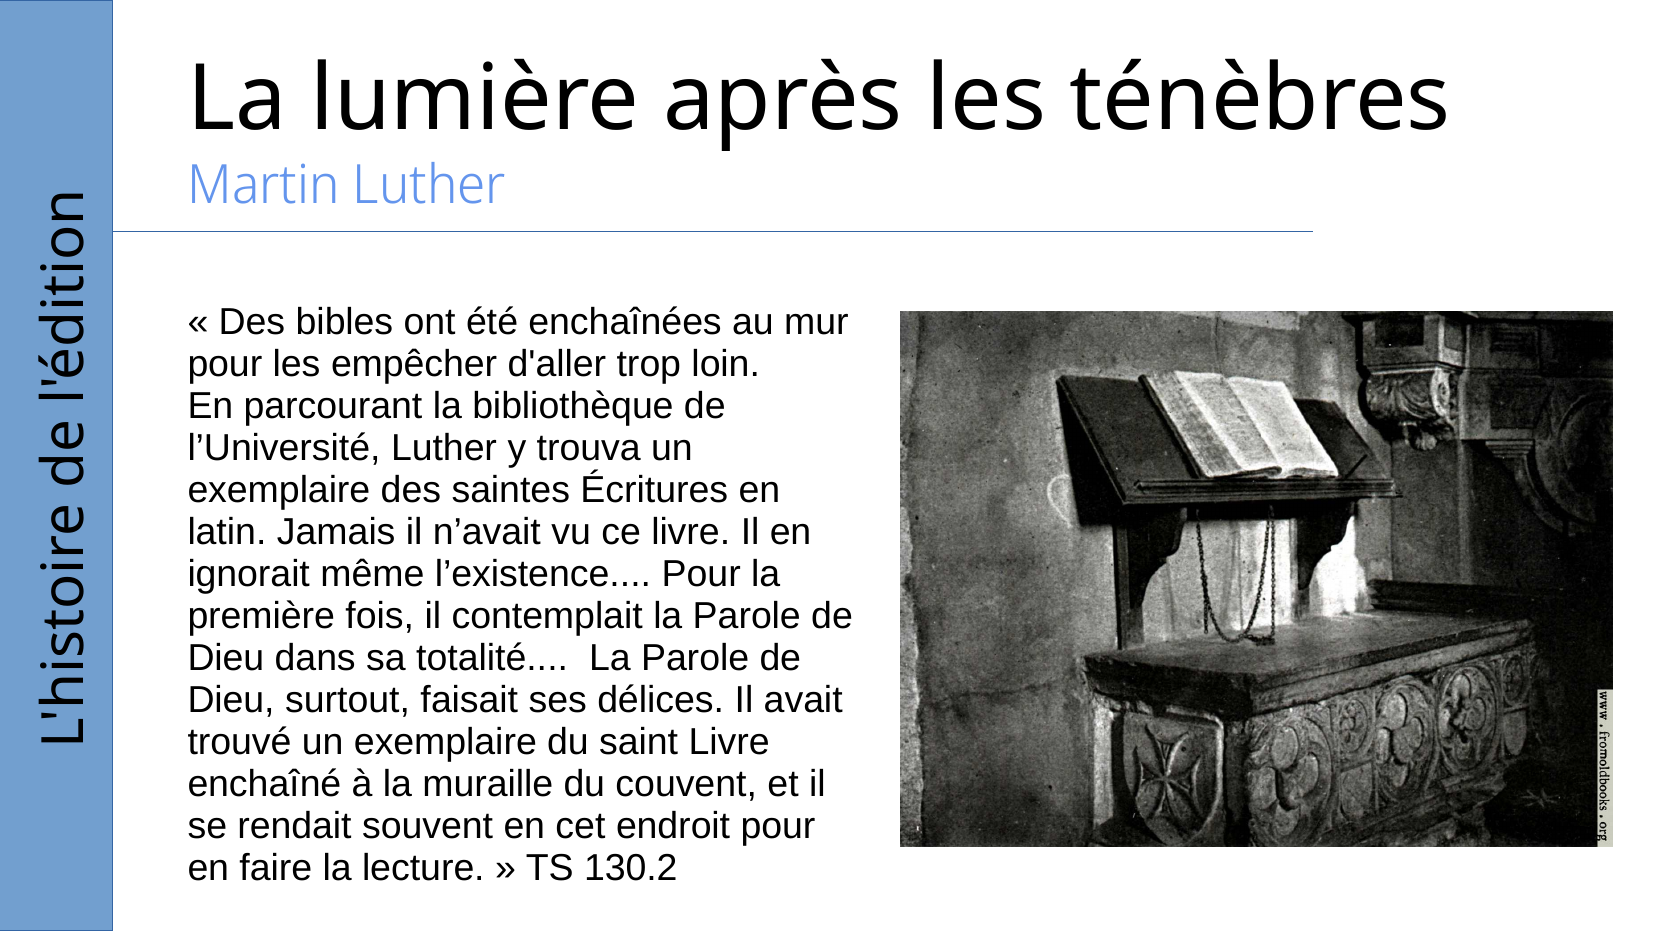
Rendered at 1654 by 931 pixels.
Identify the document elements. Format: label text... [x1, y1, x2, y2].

text_box L'histoire de l'édition [13, 37, 105, 901]
subtitle « Des bibles ont été enchaînées au mur pour les empêcher d'aller trop loin. En parcourant la bibliothèque de l’Université, Luther y trouva un exemplaire des saintes Écritures en latin. Jamais il n’avait vu ce livre. Il en ignorait même l’existence.... Pour la première fois, il contemplait la Parole de Dieu dans sa totalité.... La Parole de Dieu, surtout, faisait ses délices. Il avait trouvé un exemplaire du saint Livre enchaîné à la muraille du couvent, et il se rendait souvent en cet endroit pour en faire la lecture. » TS 130.2 [187, 300, 863, 931]
text_box [0, 0, 113, 931]
title La lumière après les ténèbres [187, 33, 1571, 125]
title Martin Luther [187, 125, 1571, 239]
picture [900, 311, 1613, 847]
